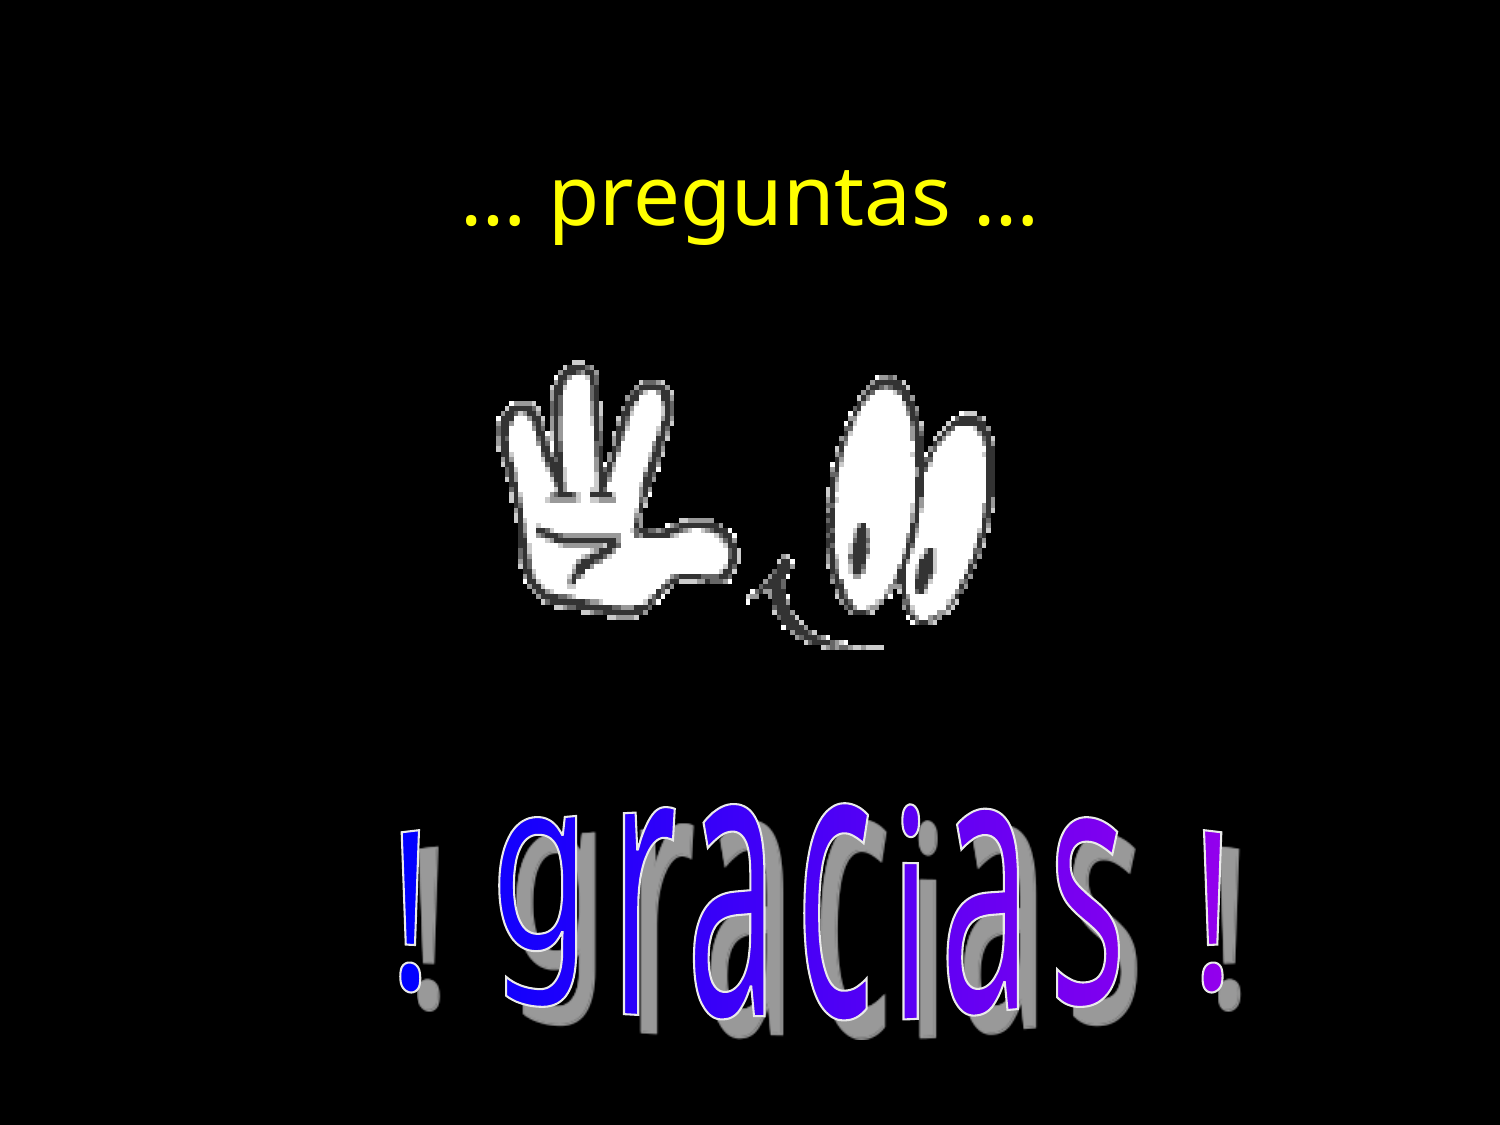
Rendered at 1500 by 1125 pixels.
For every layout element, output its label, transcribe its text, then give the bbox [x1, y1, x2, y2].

text_box ! gracias ! [804, 803, 868, 1021]
text_box ! gracias ! [401, 830, 419, 946]
text_box ! gracias ! [1056, 817, 1119, 1007]
text_box ! gracias ! [903, 862, 918, 1020]
picture [452, 350, 1009, 707]
text_box ! gracias ! [499, 815, 577, 1007]
text_box ! gracias ! [947, 808, 1018, 1016]
text_box ! gracias ! [1204, 830, 1222, 946]
text_box ! gracias ! [400, 962, 421, 993]
title … preguntas … [112, 62, 1388, 250]
text_box ! gracias ! [902, 804, 920, 838]
text_box ! gracias ! [623, 807, 675, 1015]
text_box ! gracias ! [693, 804, 765, 1020]
text_box ! gracias ! [1202, 962, 1223, 993]
